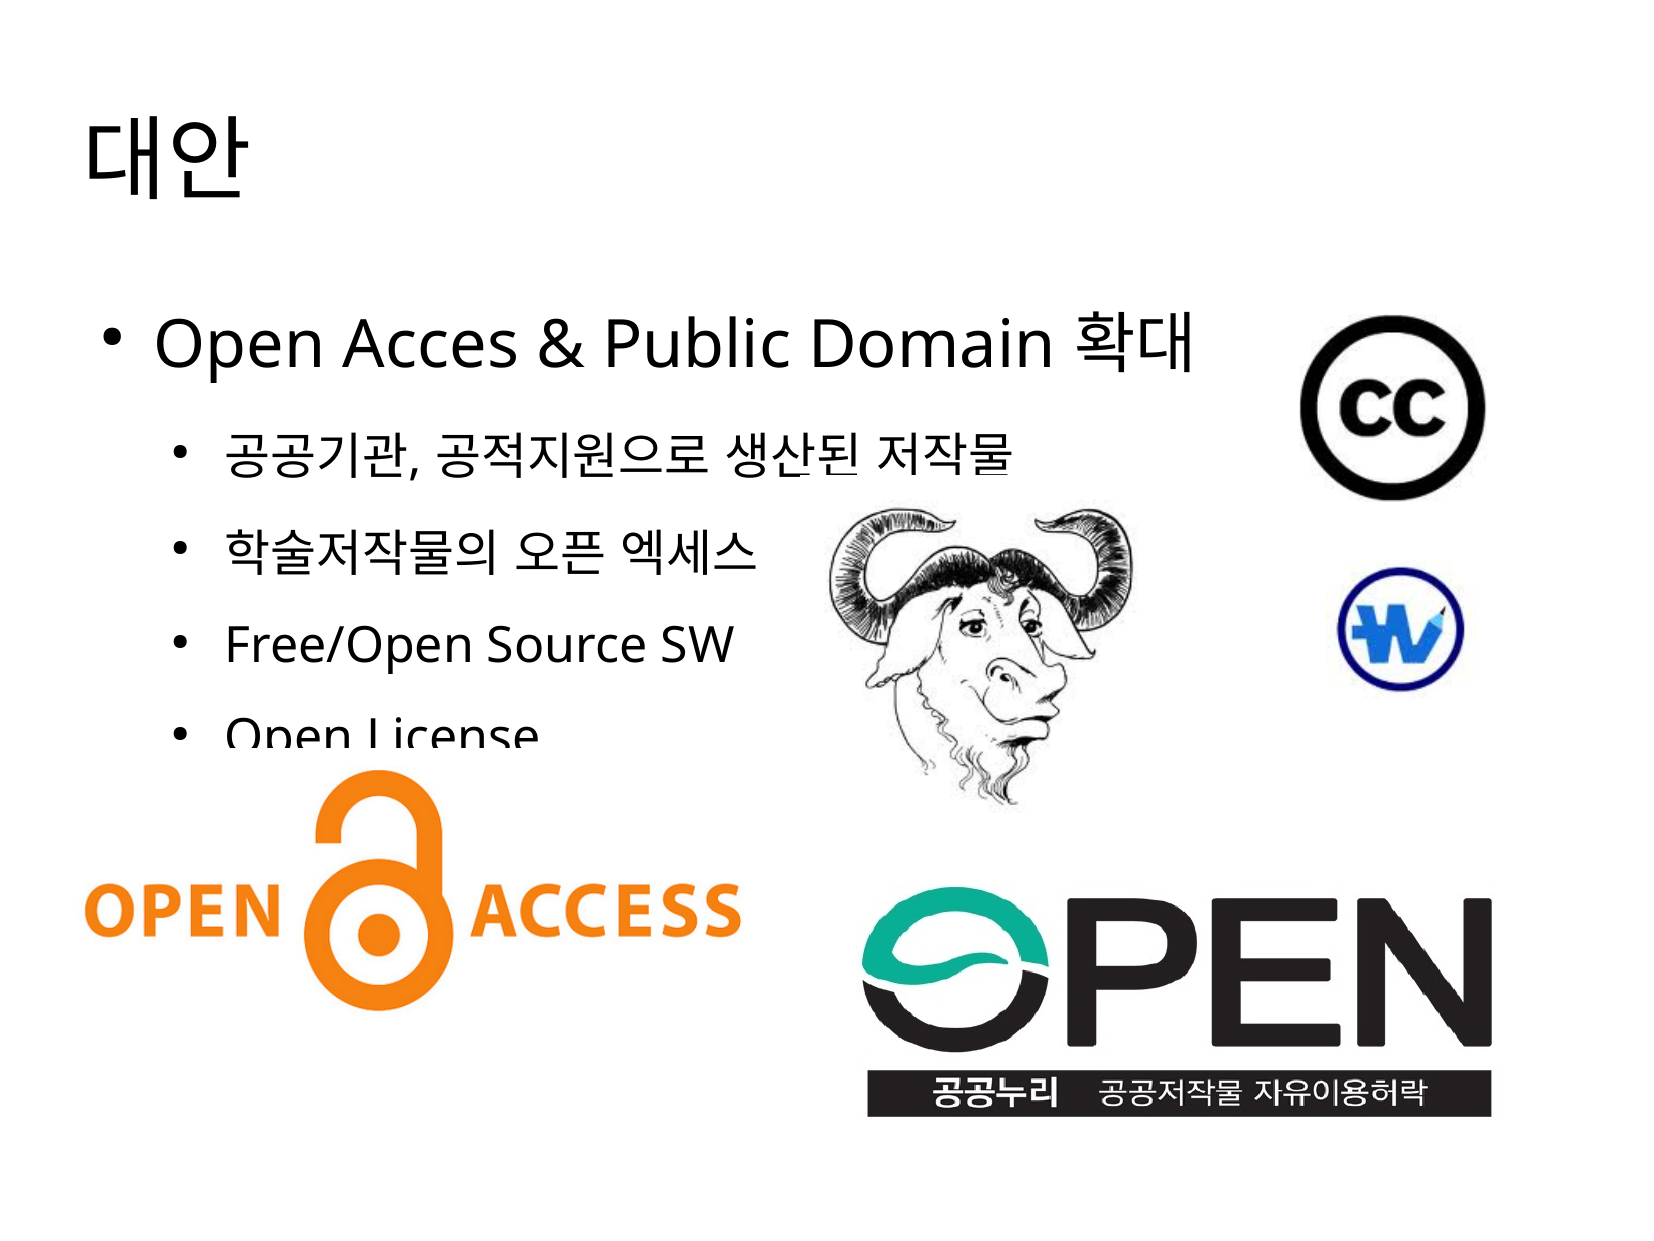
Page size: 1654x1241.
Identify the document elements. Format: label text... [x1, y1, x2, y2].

list Open Acces & Public Domain 확대 공공기관, 공적지원으로 생산된 저작물 학술저작물의 오픈 엑세스 Free/Open Source SW Open License [82, 290, 1571, 1094]
picture [800, 475, 1152, 827]
title 대안 [82, 56, 1571, 250]
picture [856, 885, 1499, 1123]
picture [59, 748, 762, 1034]
picture [1326, 560, 1477, 701]
picture [1299, 314, 1487, 502]
